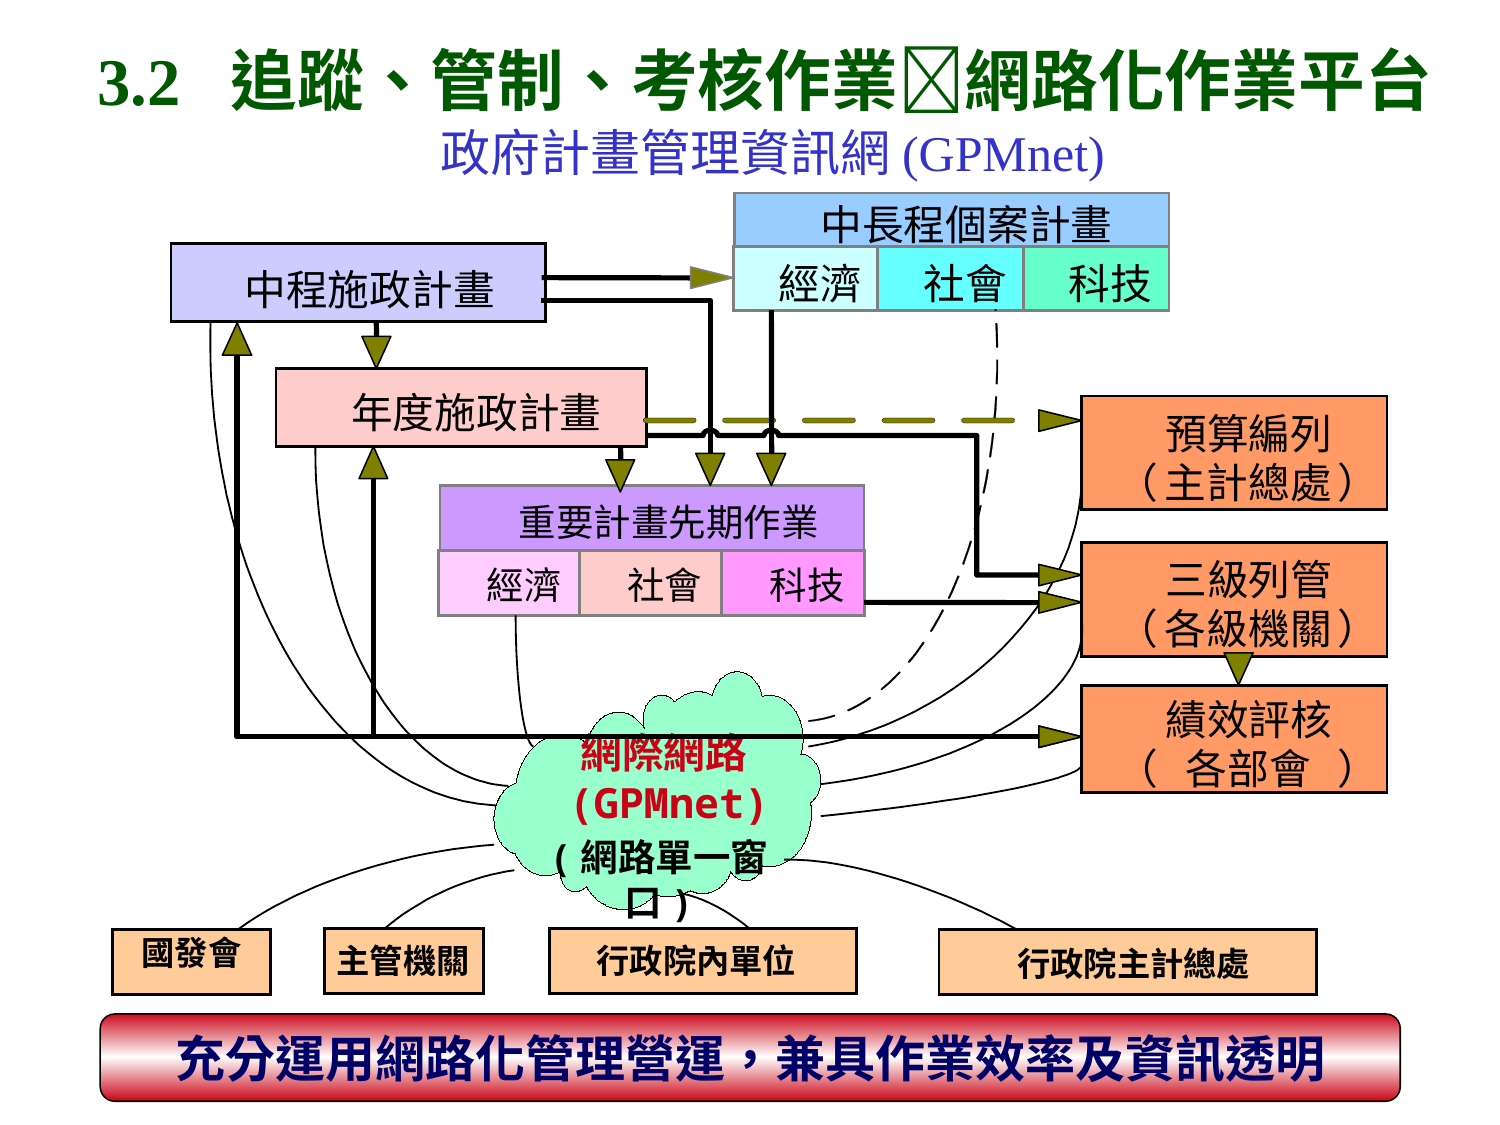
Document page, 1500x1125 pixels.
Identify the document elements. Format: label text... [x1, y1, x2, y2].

text_box [1038, 396, 1387, 510]
text_box ） [1338, 457, 1380, 507]
text_box [982, 469, 989, 494]
text_box [939, 929, 1317, 995]
text_box [593, 671, 802, 727]
text_box [847, 697, 871, 712]
text_box （ [1117, 603, 1159, 653]
text_box 各部會 [1186, 743, 1311, 793]
text_box [493, 765, 810, 864]
text_box 主管機關 [337, 940, 470, 980]
text_box [325, 929, 483, 994]
text_box 國發會 [112, 929, 271, 995]
text_box 經濟 [779, 258, 862, 308]
text_box [439, 453, 864, 615]
text_box 充分運用網路化管理營運，兼具作業效率及資訊透明 [100, 1013, 1401, 1102]
text_box 科技 [1068, 258, 1152, 308]
text_box [880, 671, 901, 690]
text_box 科技 [769, 562, 845, 607]
text_box 網際網路(GPMnet) [521, 739, 817, 827]
text_box [802, 417, 856, 424]
text_box [722, 417, 769, 424]
text_box 中長程個案計畫 [820, 199, 1113, 246]
text_box [222, 322, 252, 356]
text_box ） [1338, 743, 1380, 793]
text_box 行政院主計總處 [951, 943, 1317, 983]
text_box 主計總處 [1165, 457, 1332, 507]
text_box [908, 641, 925, 663]
text_box （ [1117, 457, 1159, 507]
text_box [989, 432, 994, 458]
text_box [930, 609, 944, 632]
text_box [549, 929, 856, 994]
text_box [962, 540, 972, 565]
text_box （ [1117, 743, 1159, 793]
text_box 網際網路(GPMnet) [526, 727, 817, 734]
text_box [817, 764, 821, 796]
text_box [276, 336, 697, 479]
text_box [171, 243, 546, 321]
text_box [1038, 543, 1387, 792]
text_box [961, 396, 1015, 424]
text_box 政府計畫管理資訊網(GPMnet) [369, 126, 1176, 189]
text_box [690, 193, 1169, 311]
text_box 預算編列 [1165, 408, 1333, 458]
text_box (網路單一窗口) [521, 834, 796, 924]
text_box 3.2 追蹤、管制、考核作業網路化作業平台 [47, 31, 1482, 126]
text_box 經濟 [487, 562, 562, 607]
text_box [948, 575, 960, 599]
text_box 三級列管 [1165, 554, 1333, 604]
text_box 社會 [923, 258, 1007, 308]
text_box 年度施政計畫 [351, 387, 602, 437]
text_box 社會 [627, 562, 702, 607]
text_box [881, 417, 936, 424]
text_box 中程施政計畫 [244, 263, 495, 313]
text_box [808, 714, 835, 722]
text_box 行政院內單位 [561, 940, 833, 980]
text_box 重要計畫先期作業 [518, 499, 819, 545]
text_box 績效評核 [1165, 693, 1333, 743]
text_box 各級機關 [1165, 603, 1332, 653]
text_box ） [1338, 603, 1380, 653]
text_box [1392, 1025, 1476, 1101]
